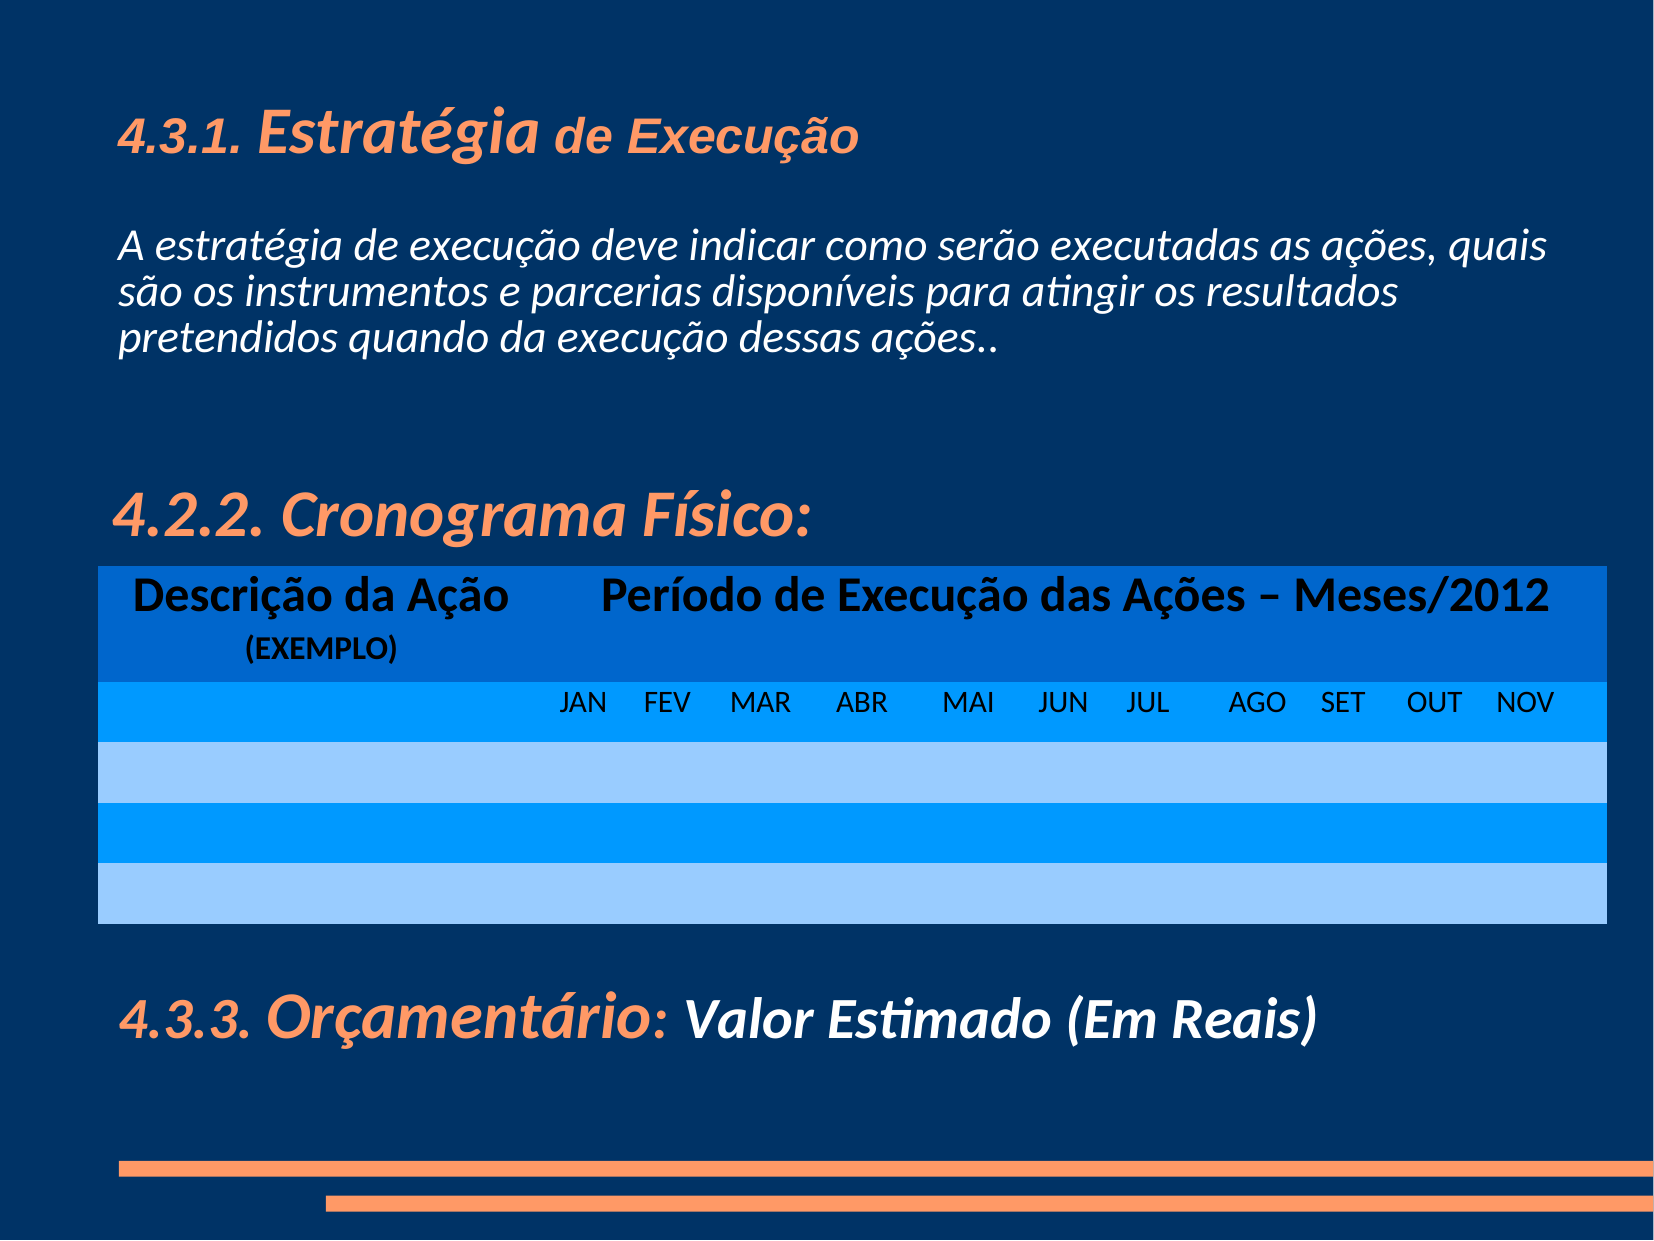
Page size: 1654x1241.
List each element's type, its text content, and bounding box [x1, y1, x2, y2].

table_cell [98, 742, 545, 803]
table_cell [1112, 803, 1214, 863]
table_cell SET [1306, 682, 1392, 742]
table_cell ABR [821, 682, 927, 742]
table_cell [715, 863, 927, 924]
table_cell [927, 803, 1024, 863]
table_cell [1112, 742, 1214, 803]
table_cell [1392, 742, 1482, 803]
text_box 4.2.2. Cronograma Físico: [111, 479, 916, 562]
table_cell [98, 803, 545, 863]
table_header Período de Execução das Ações – Meses/2012 [545, 566, 1607, 682]
table_cell FEV [629, 682, 715, 742]
table_cell [1306, 742, 1392, 803]
table_cell [1306, 803, 1392, 863]
table_cell [821, 803, 927, 863]
table_cell [545, 803, 629, 863]
table_header Descrição da Ação (EXEMPLO) [98, 566, 545, 682]
table_cell MAI [927, 682, 1024, 742]
table_cell [629, 803, 715, 863]
table_cell JAN [545, 682, 629, 742]
table_cell [629, 742, 715, 803]
table_cell [821, 742, 927, 803]
text_box 4.3.3. Orçamentário: Valor Estimado (Em Reais) [118, 981, 1506, 1063]
table_cell [1306, 863, 1607, 924]
table_cell [715, 803, 821, 863]
title 4.3.1. Estratégia de Execução A estratégia de execução deve indicar como serão executadas as ações, quais são os instrumentos e parcerias disponíveis para atingir os resultados pretendidos quando da execução dessas ações.. [118, 53, 1595, 414]
table_cell [1024, 742, 1112, 803]
table_cell [98, 682, 545, 742]
table_cell [1214, 803, 1306, 863]
table_cell [715, 742, 821, 803]
table_cell [1214, 742, 1306, 803]
table_cell MAR [715, 682, 821, 742]
table_cell [927, 742, 1024, 803]
table_cell [1482, 803, 1607, 863]
table_cell [1482, 742, 1607, 803]
table_cell [545, 863, 715, 924]
table_cell NOV [1482, 682, 1607, 742]
table_cell [1392, 803, 1482, 863]
table_cell [1024, 803, 1112, 863]
table_cell [545, 742, 629, 803]
table_cell JUL [1112, 682, 1214, 742]
table_cell JUN [1024, 682, 1112, 742]
table_cell [927, 863, 1214, 924]
table_cell OUT [1392, 682, 1482, 742]
table_cell AGO [1214, 682, 1306, 742]
table_cell [1214, 863, 1306, 924]
table_cell [98, 863, 545, 924]
